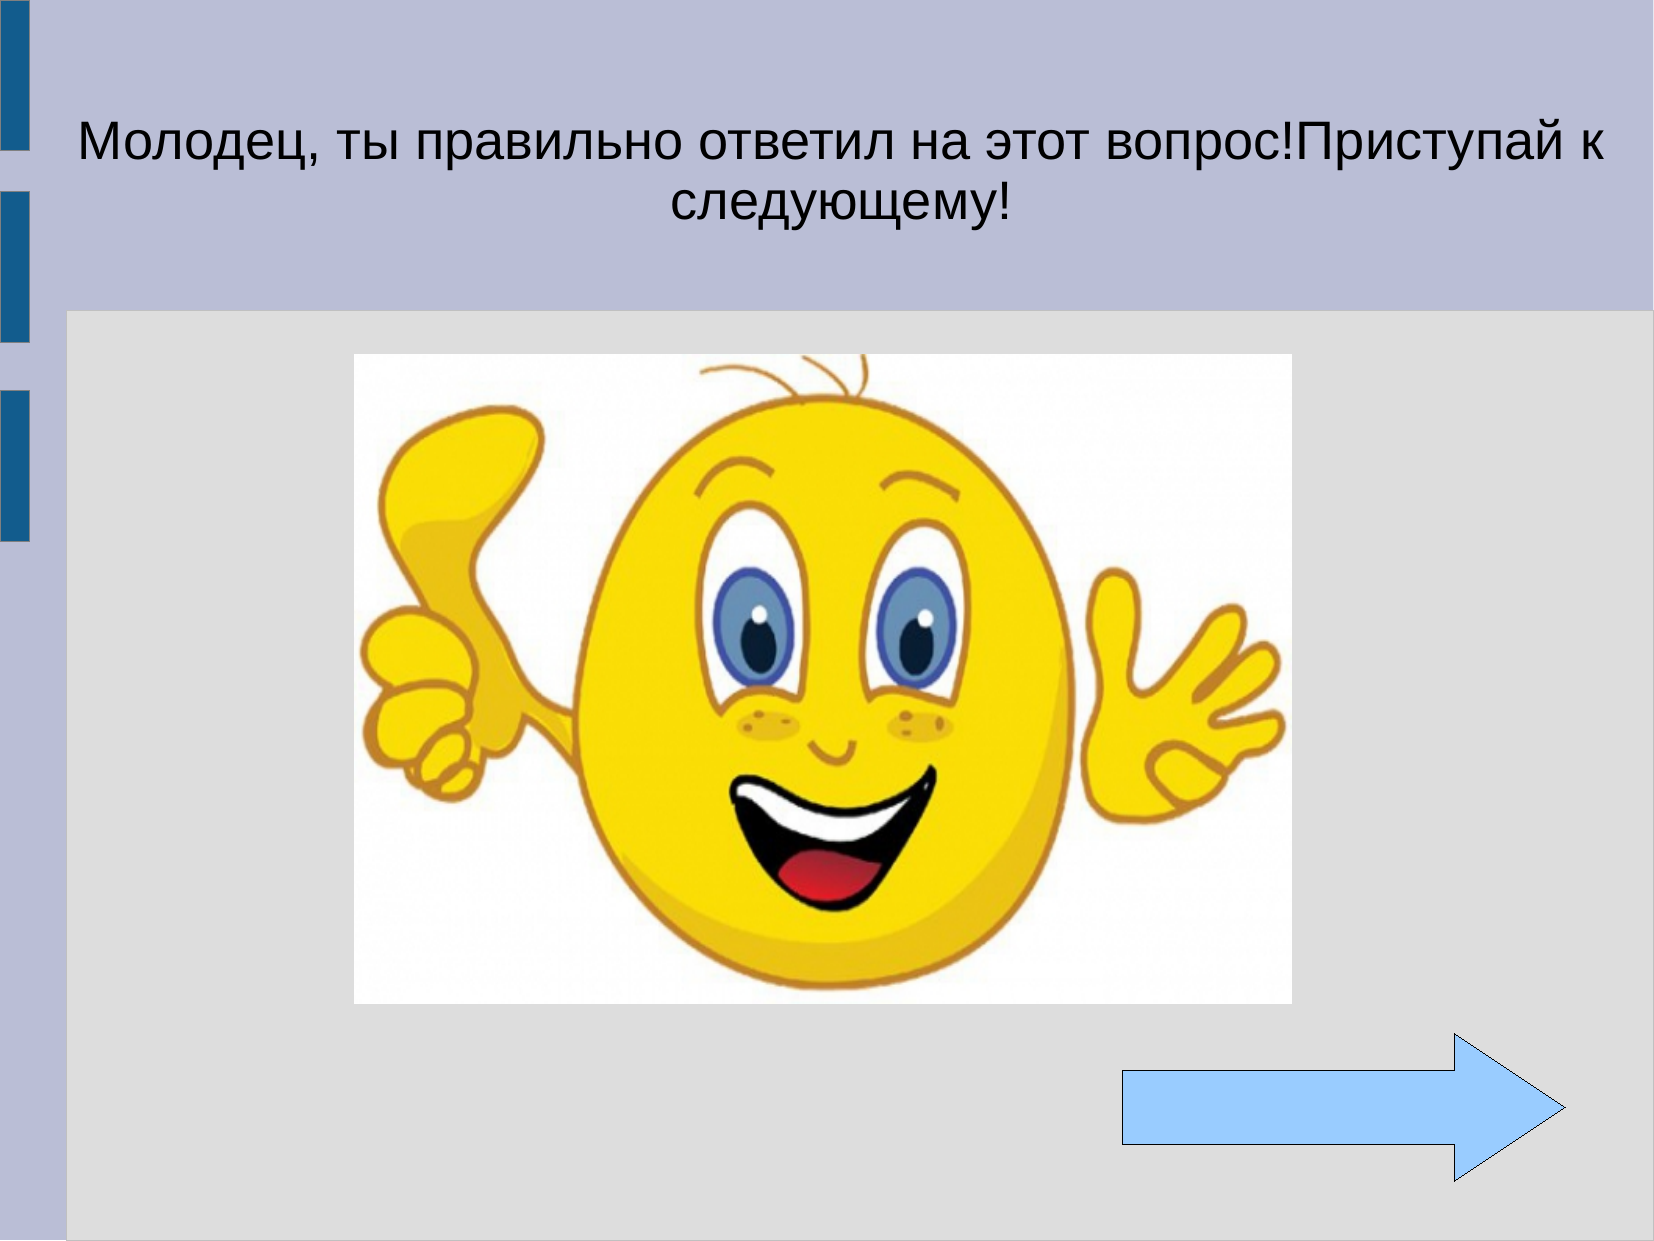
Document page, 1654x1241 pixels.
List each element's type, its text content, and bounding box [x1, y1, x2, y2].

picture [354, 354, 1292, 1004]
text_box Молодец, ты правильно ответил на этот вопрос!Приступай к следующему! [59, 102, 1625, 384]
text_box [1122, 1033, 1566, 1182]
